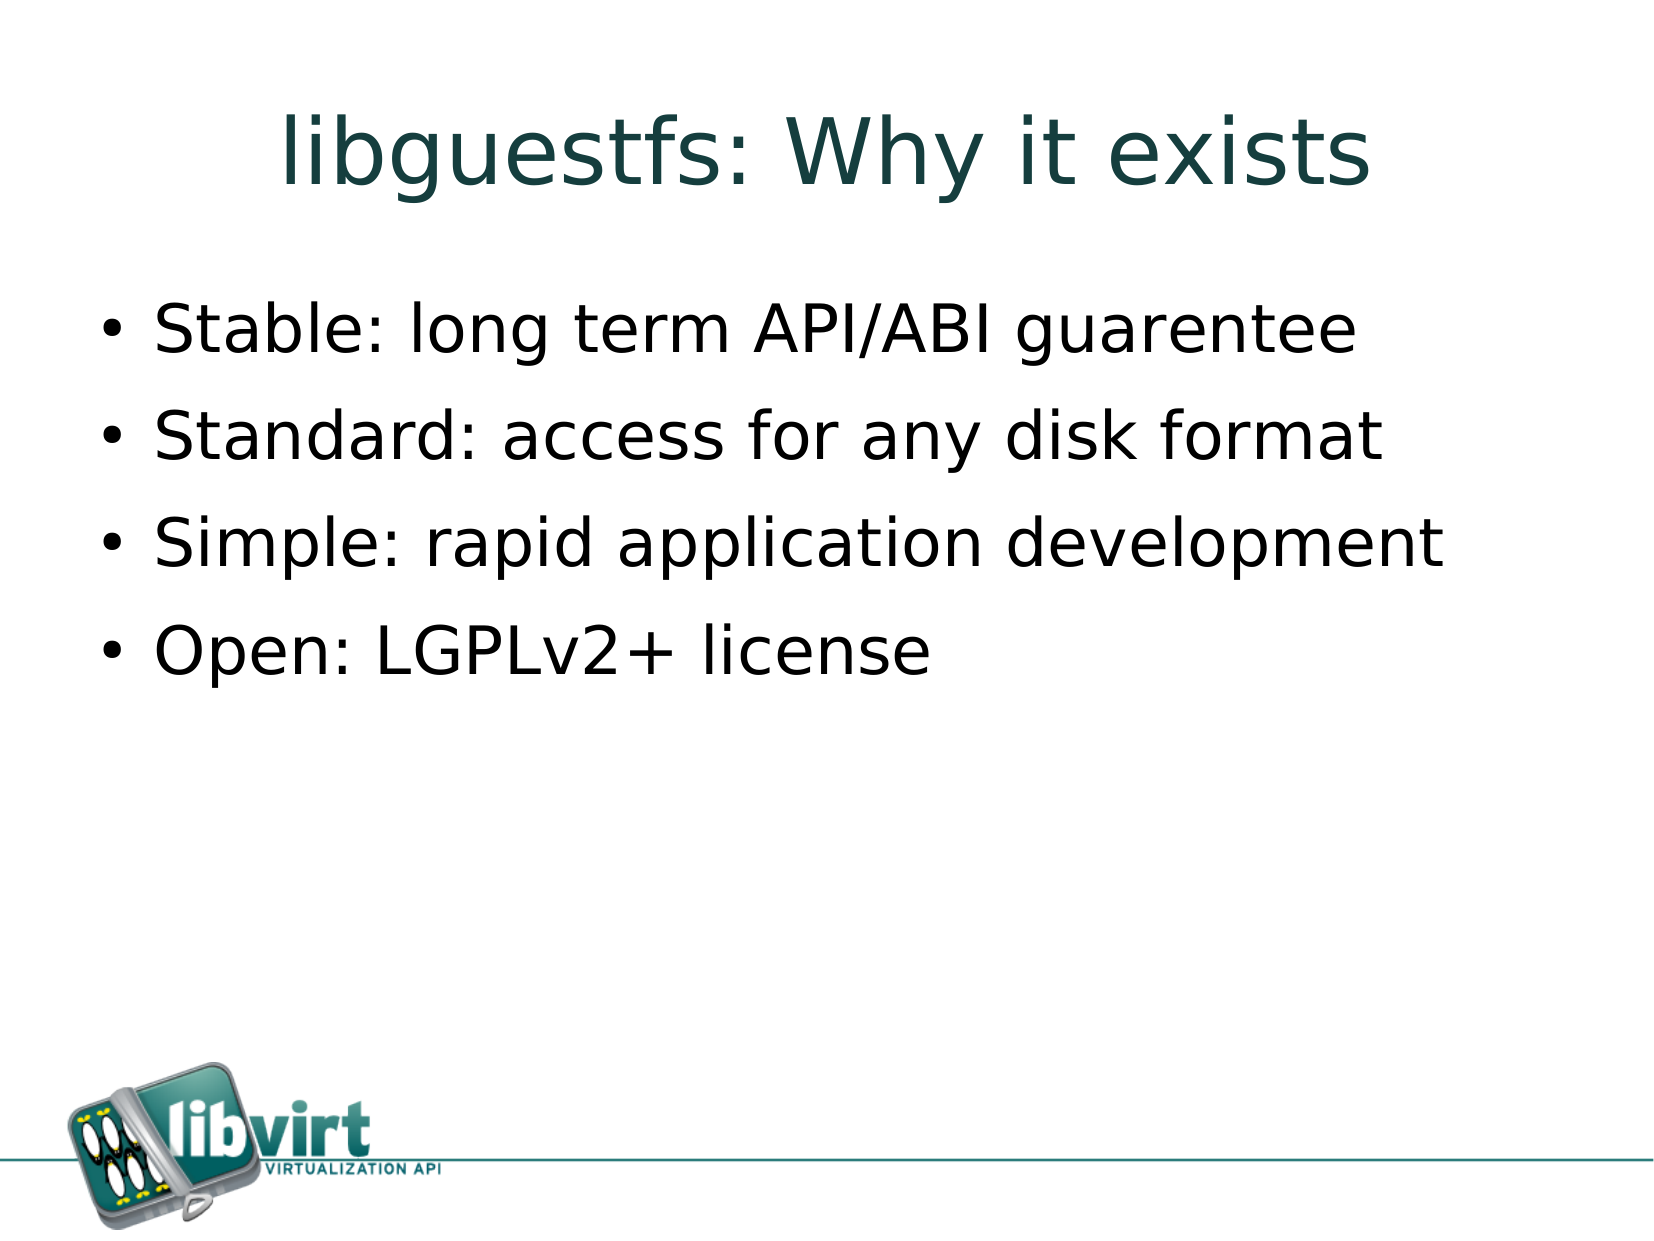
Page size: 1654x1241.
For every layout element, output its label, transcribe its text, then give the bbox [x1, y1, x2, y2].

picture [0, 1062, 1654, 1230]
title libguestfs: Why it exists [82, 49, 1571, 257]
list Stable: long term API/ABI guarentee Standard: access for any disk format Simple: rapid application development Open: LGPLv2+ license [82, 290, 1571, 1062]
